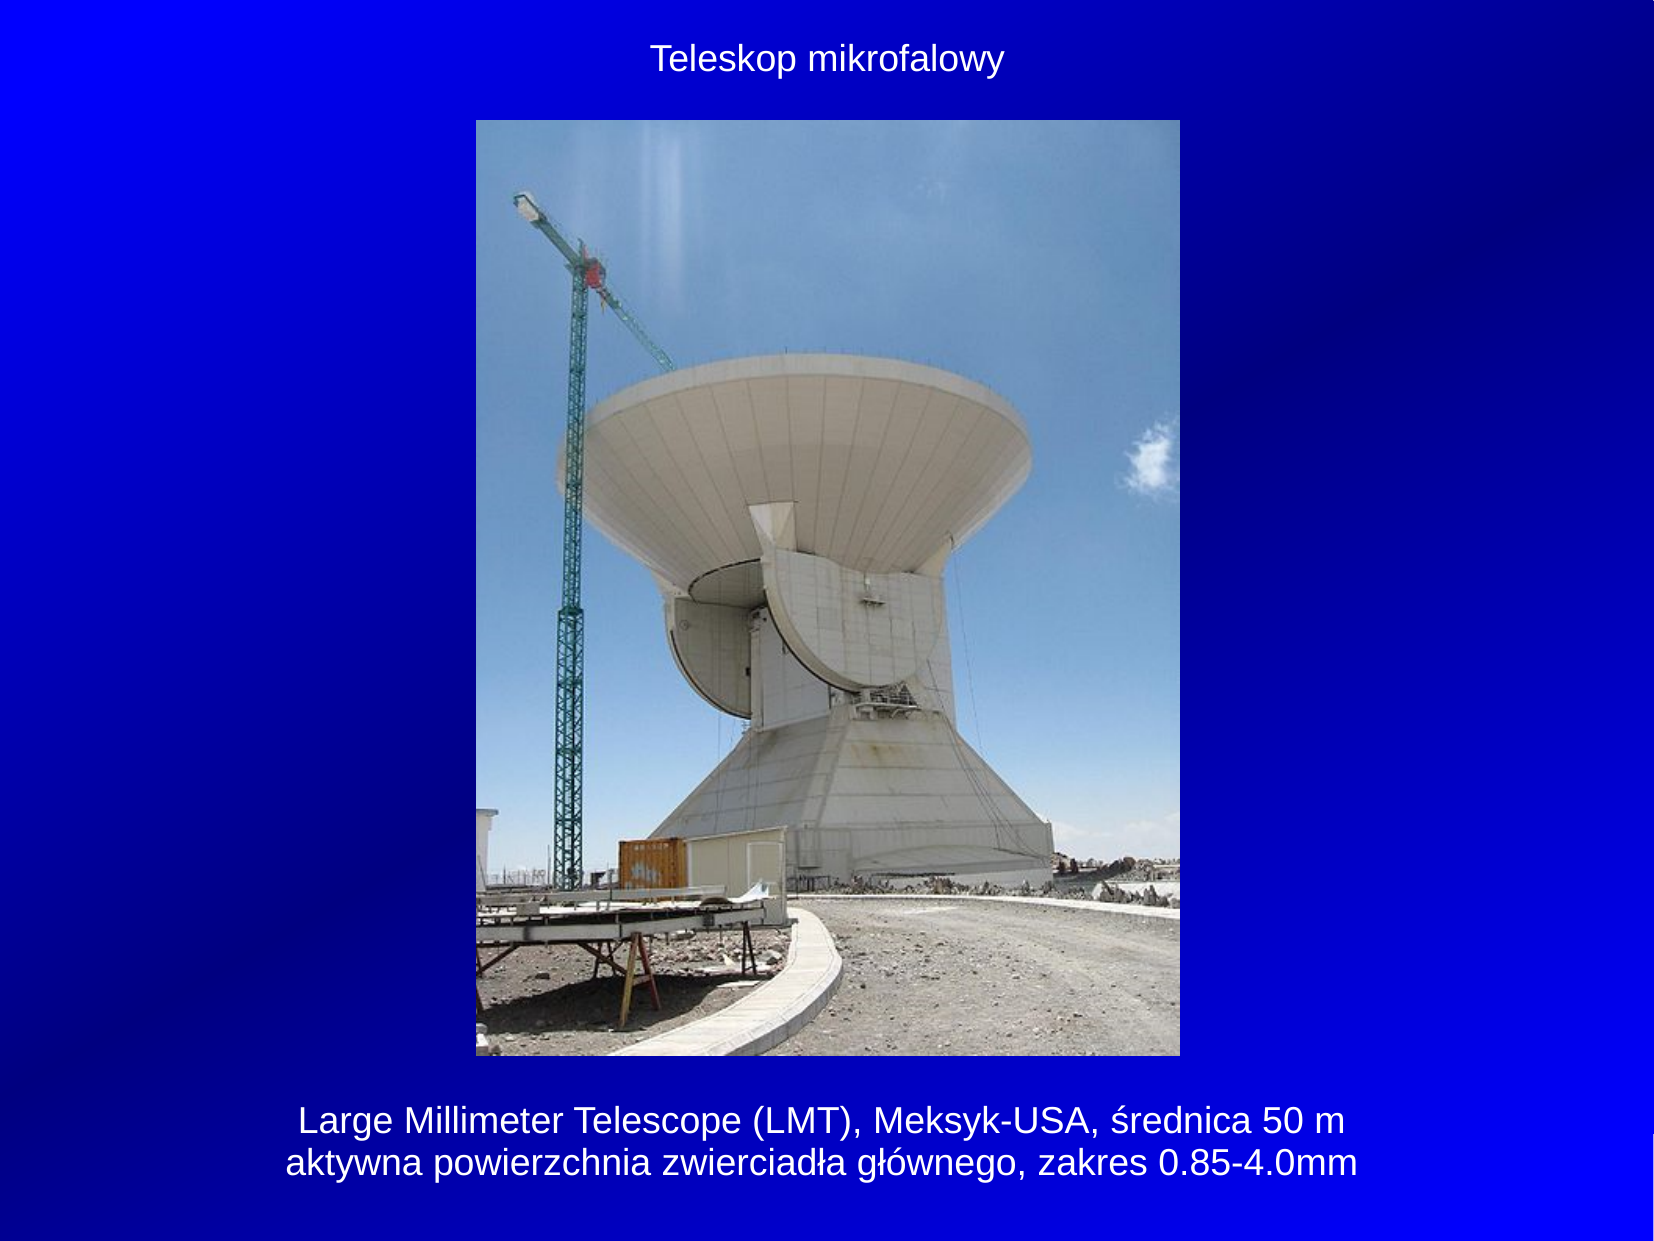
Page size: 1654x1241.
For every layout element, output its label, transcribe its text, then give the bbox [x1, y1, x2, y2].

picture [476, 120, 1180, 1056]
text_box Large Millimeter Telescope (LMT), Meksyk-USA, średnica 50 m aktywna powierzchnia zwierciadła głównego, zakres 0.85-4.0mm [270, 1092, 1374, 1192]
text_box Teleskop mikrofalowy [634, 29, 1020, 87]
